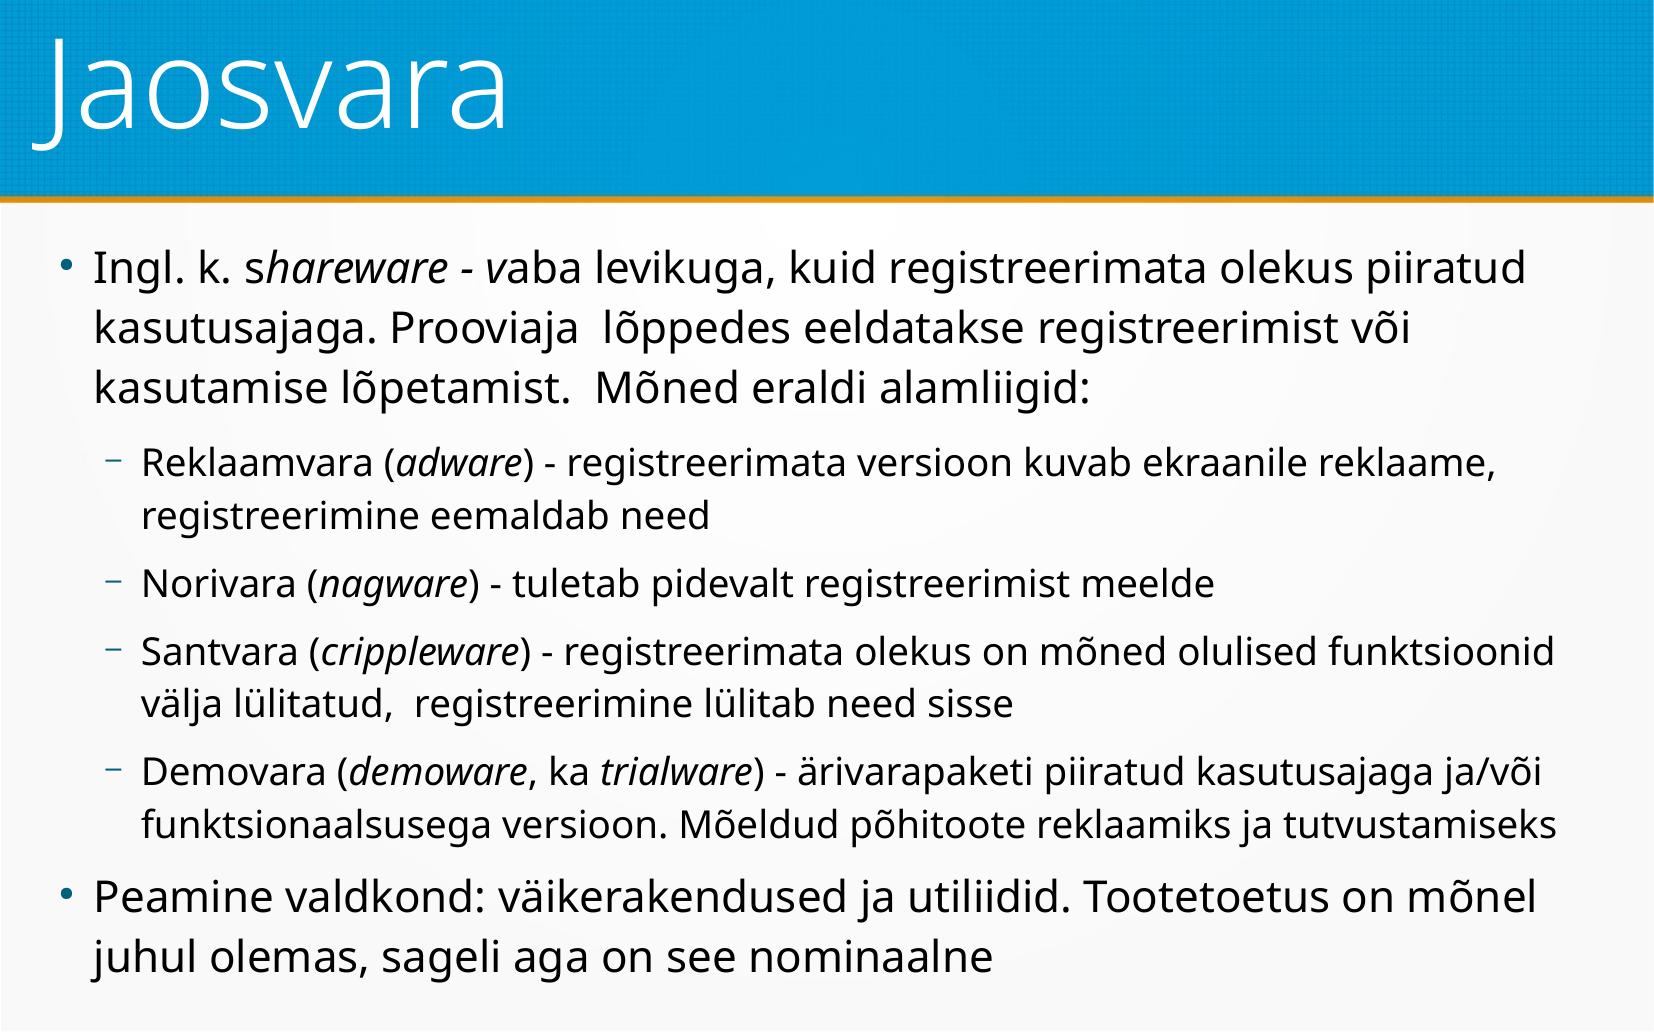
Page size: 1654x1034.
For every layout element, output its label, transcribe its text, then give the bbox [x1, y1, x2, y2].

title Jaosvara [43, 0, 1619, 166]
picture [0, 195, 1654, 1034]
list Ingl. k. shareware - vaba levikuga, kuid registreerimata olekus piiratud kasutusajaga. Prooviaja lõppedes eeldatakse registreerimist või kasutamise lõpetamist. Mõned eraldi alamliigid: Reklaamvara (adware) - registreerimata versioon kuvab ekraanile reklaame, registreerimine eemaldab need Norivara (nagware) - tuletab pidevalt registreerimist meelde Santvara (crippleware) - registreerimata olekus on mõned olulised funktsioonid välja lülitatud, registreerimine lülitab need sisse Demovara (demoware, ka trialware) - ärivarapaketi piiratud kasutusajaga ja/või funktsionaalsusega versioon. Mõeldud põhitoote reklaamiks ja tutvustamiseks Peamine valdkond: väikerakendused ja utiliidid. Tootetoetus on mõnel juhul olemas, sageli aga on see nominaalne [47, 236, 1607, 1002]
